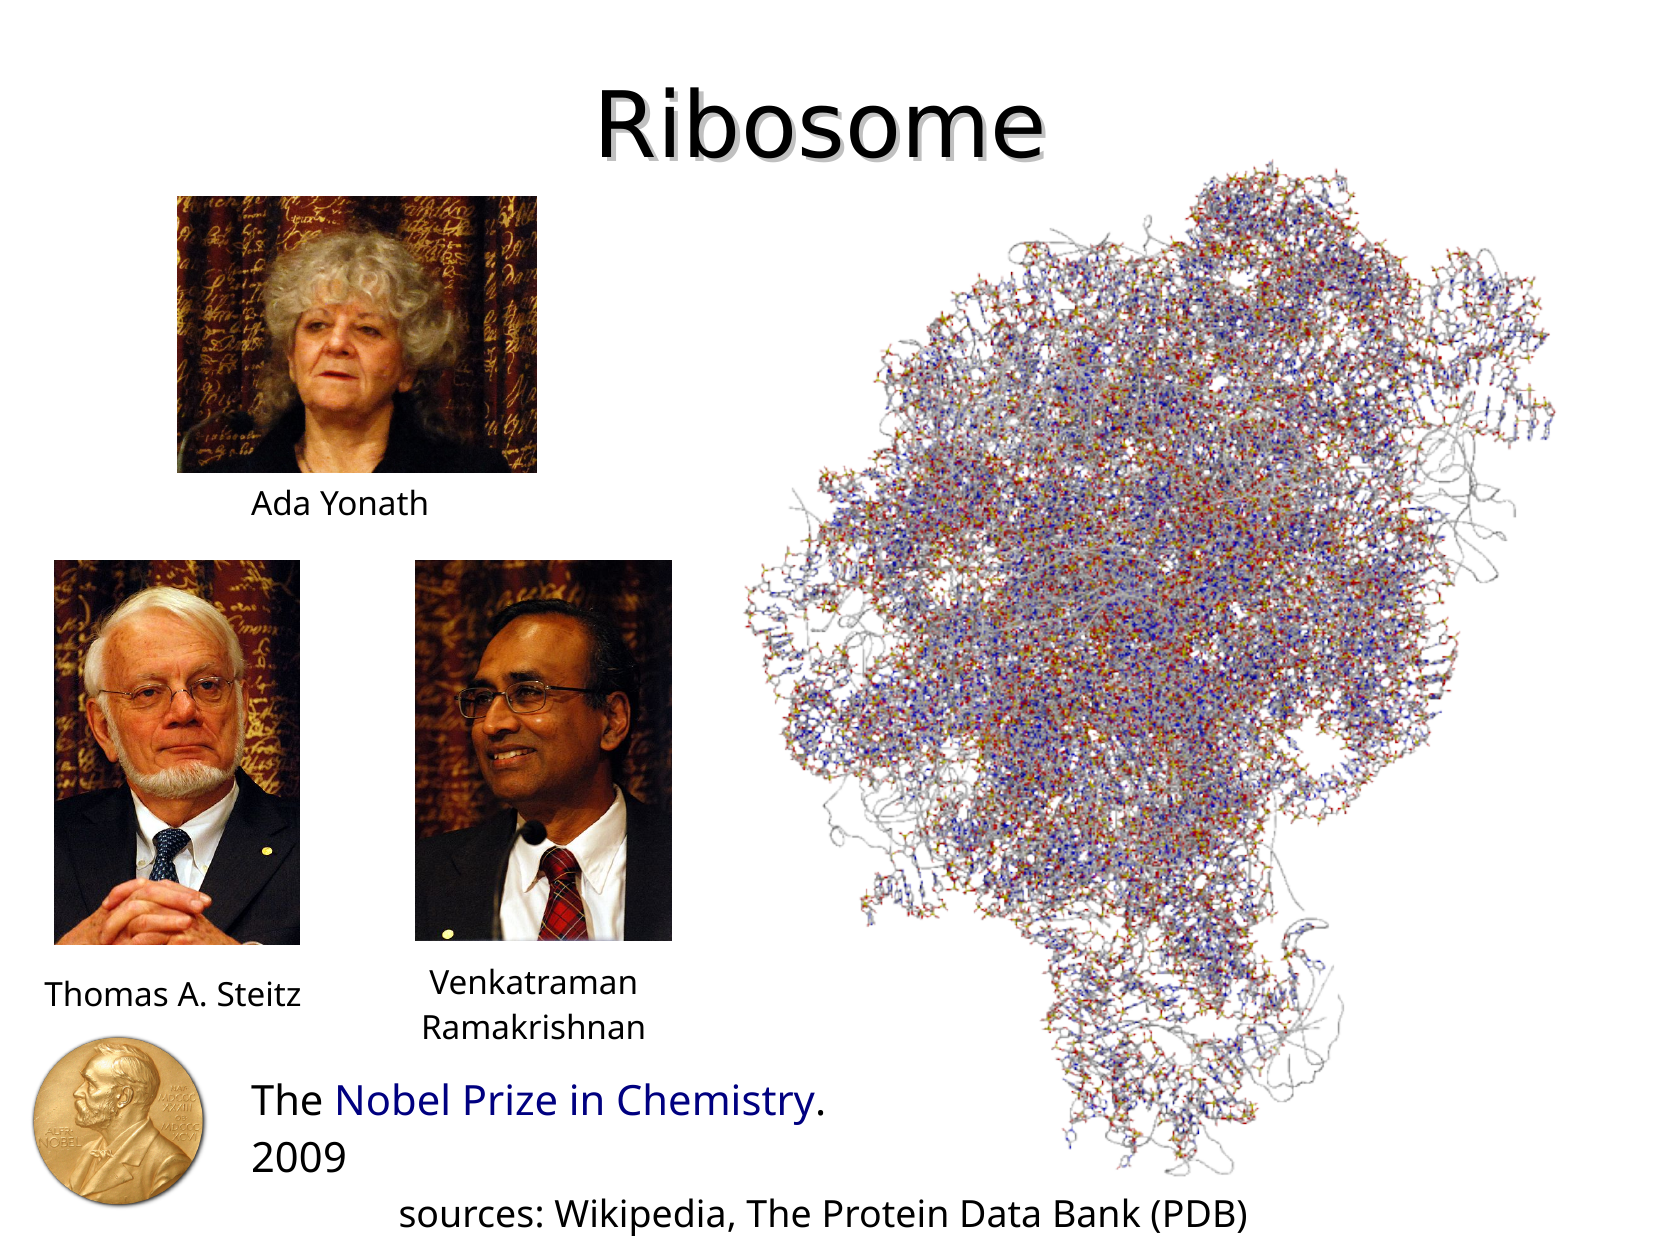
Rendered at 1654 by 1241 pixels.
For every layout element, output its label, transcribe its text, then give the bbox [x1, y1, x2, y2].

text_box Ada Yonath [236, 472, 453, 1063]
picture [54, 560, 236, 945]
title Ribosome [76, 29, 1565, 222]
text_box The Nobel Prize in Chemistry. 2009 [236, 1062, 897, 1179]
picture [738, 154, 1562, 1182]
picture [177, 196, 537, 473]
text_box sources: Wikipedia, The Protein Data Bank (PDB) [383, 1179, 1395, 1241]
picture [29, 1033, 210, 1211]
text_box Thomas A. Steitz [29, 963, 335, 1019]
picture [453, 560, 672, 941]
text_box Venkatraman Ramakrishnan [406, 951, 680, 1047]
